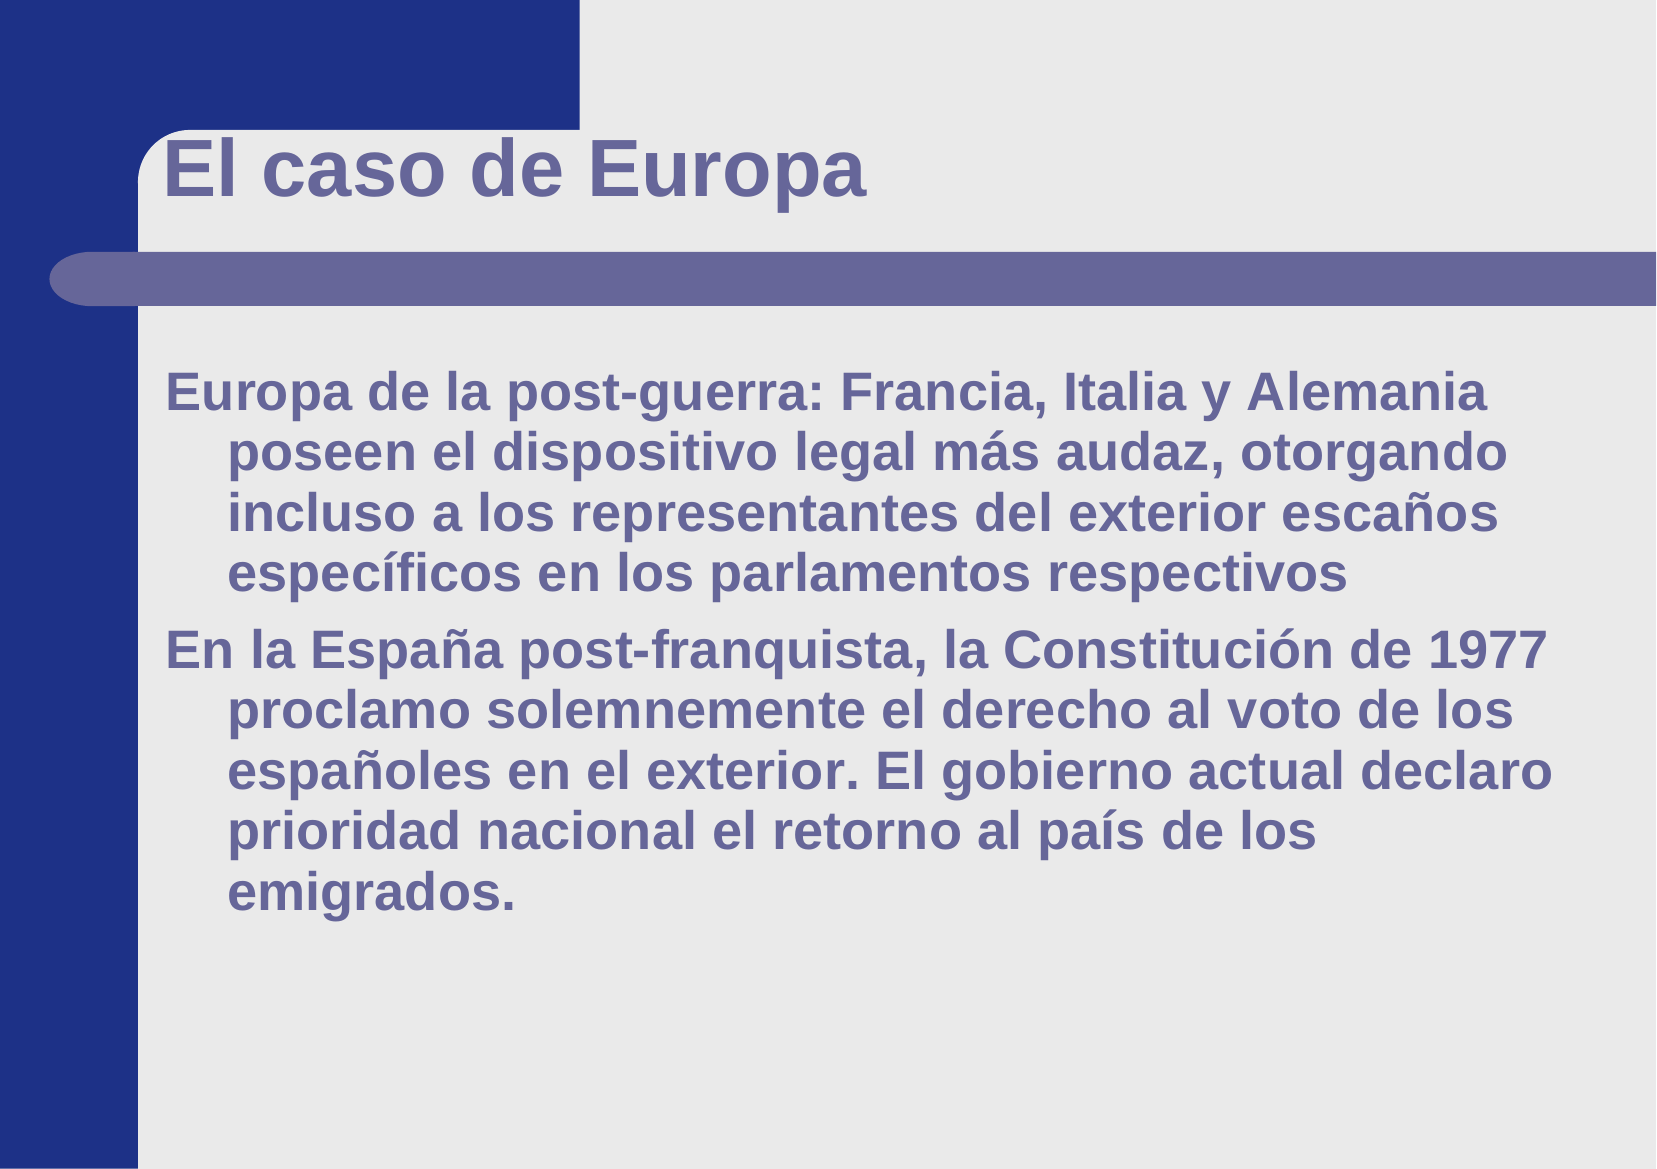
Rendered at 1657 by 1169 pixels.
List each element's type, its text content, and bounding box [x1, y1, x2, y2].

list Europa de la post-guerra: Francia, Italia y Alemania poseen el dispositivo legal más audaz, otorgando incluso a los representantes del exterior escaños específicos en los parlamentos respectivos En la España post-franquista, la Constitución de 1977 proclamo solemnemente el derecho al voto de los españoles en el exterior. El gobierno actual declaro prioridad nacional el retorno al país de los emigrados. [165, 361, 1615, 1019]
title El caso de Europa [162, 82, 1612, 263]
